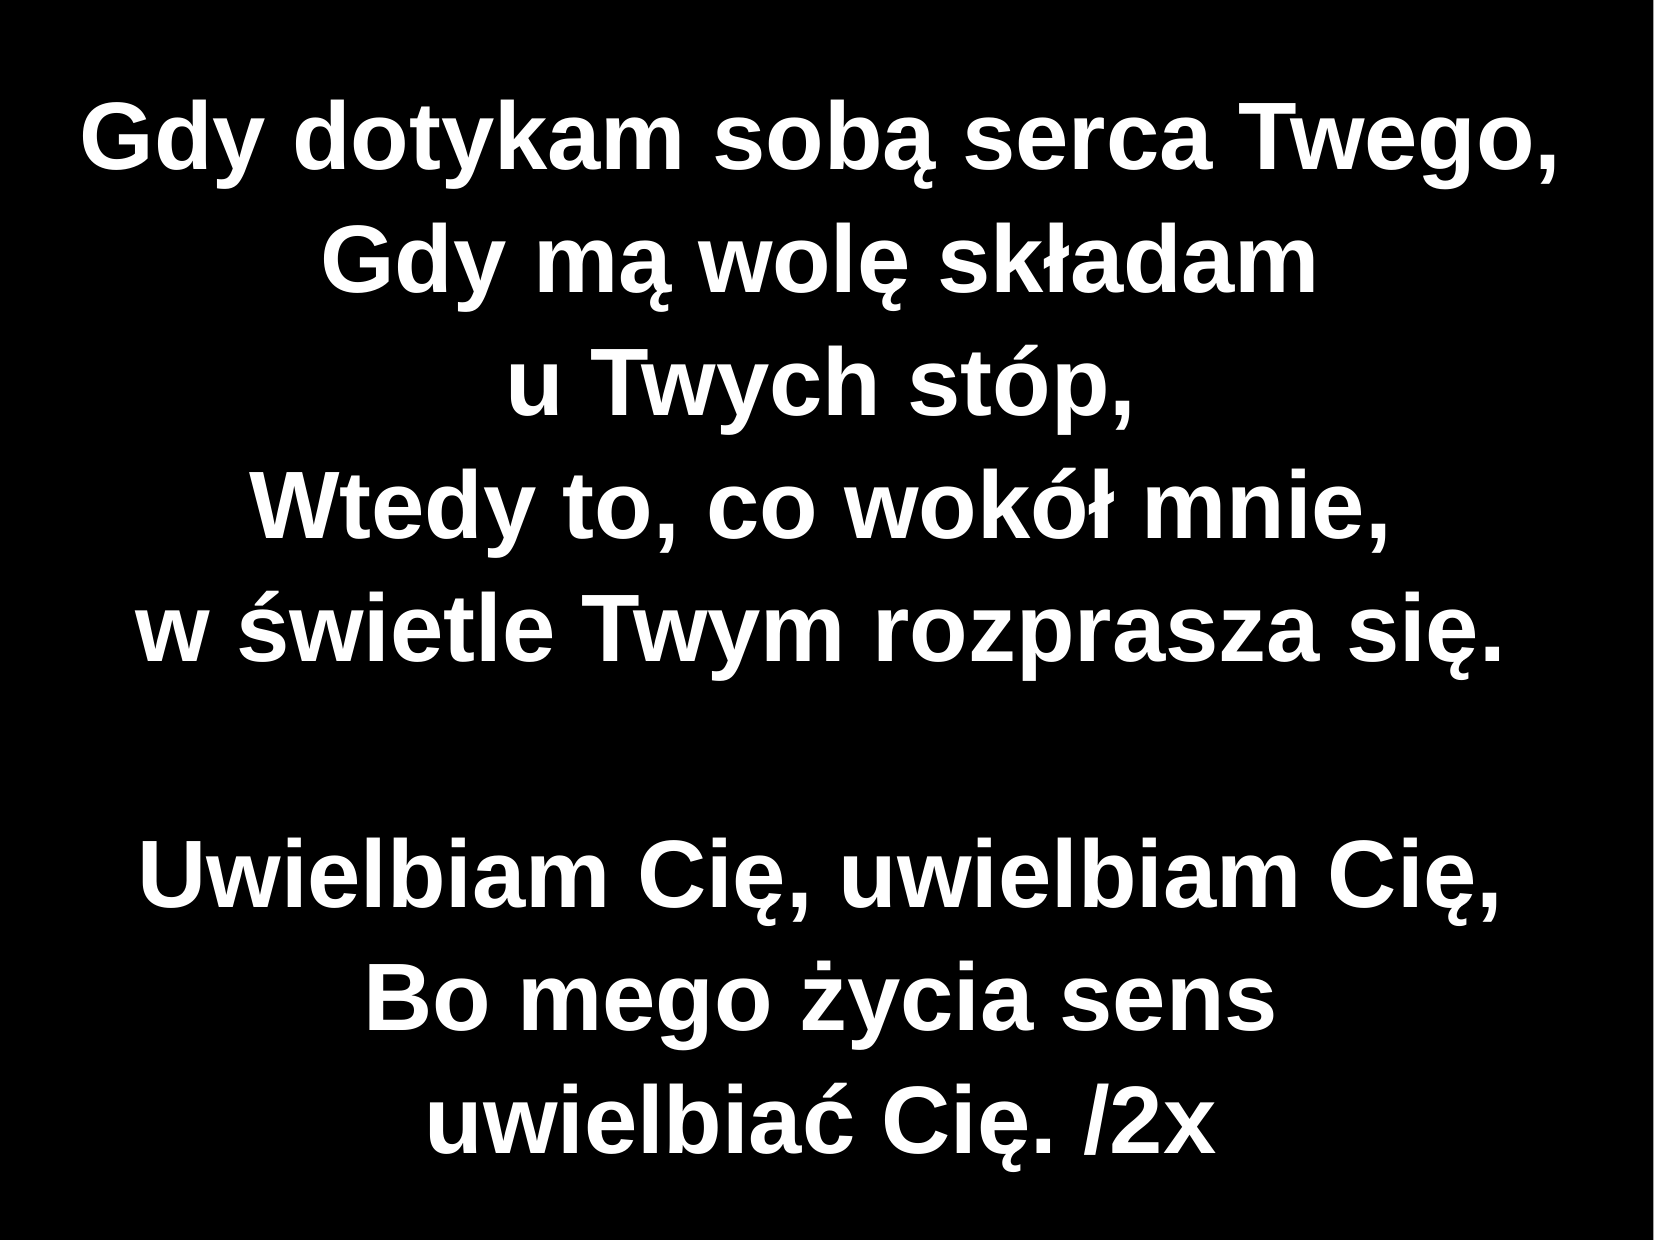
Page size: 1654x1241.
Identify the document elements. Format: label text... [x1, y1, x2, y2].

subtitle Gdy dotykam sobą serca Twego, Gdy mą wolę składam u Twych stóp, Wtedy to, co wokół mnie, w świetle Twym rozprasza się. Uwielbiam Cię, uwielbiam Cię, Bo mego życia sens uwielbiać Cię. /2x [0, 0, 1642, 1241]
